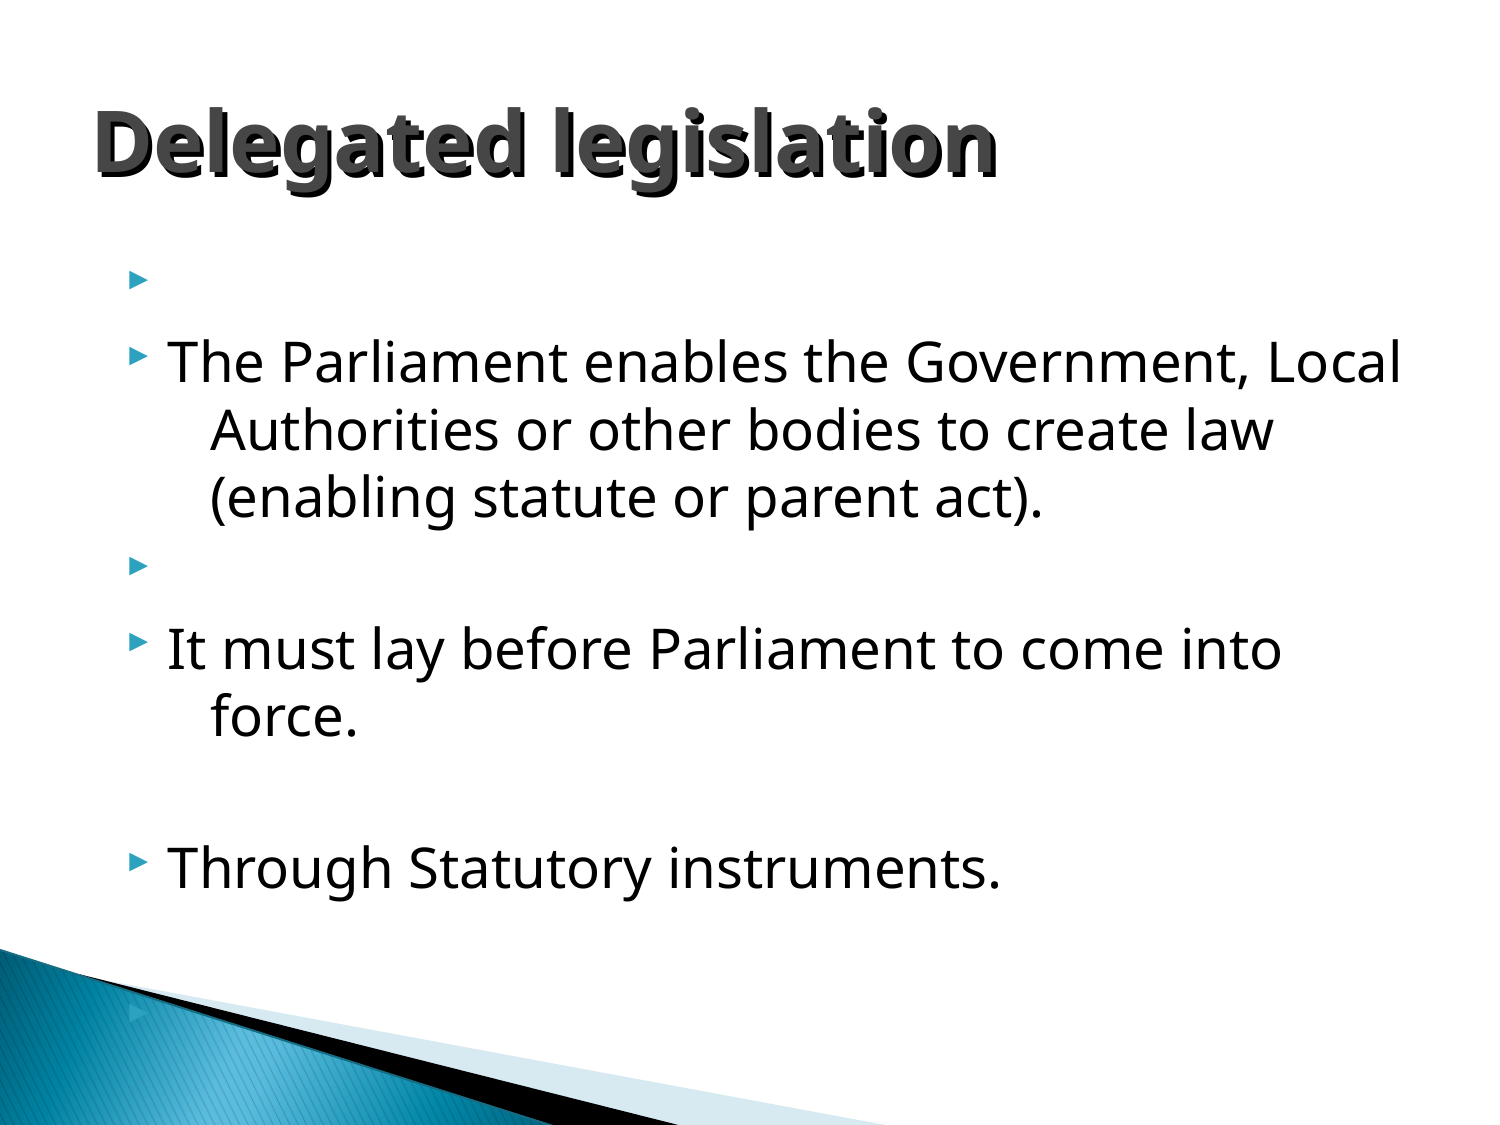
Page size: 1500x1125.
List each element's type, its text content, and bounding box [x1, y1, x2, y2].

list The Parliament enables the Government, Local Authorities or other bodies to create law (enabling statute or parent act). It must lay before Parliament to come into force. Through Statutory instruments. [75, 243, 1426, 986]
title Delegated legislation [75, 45, 1426, 233]
